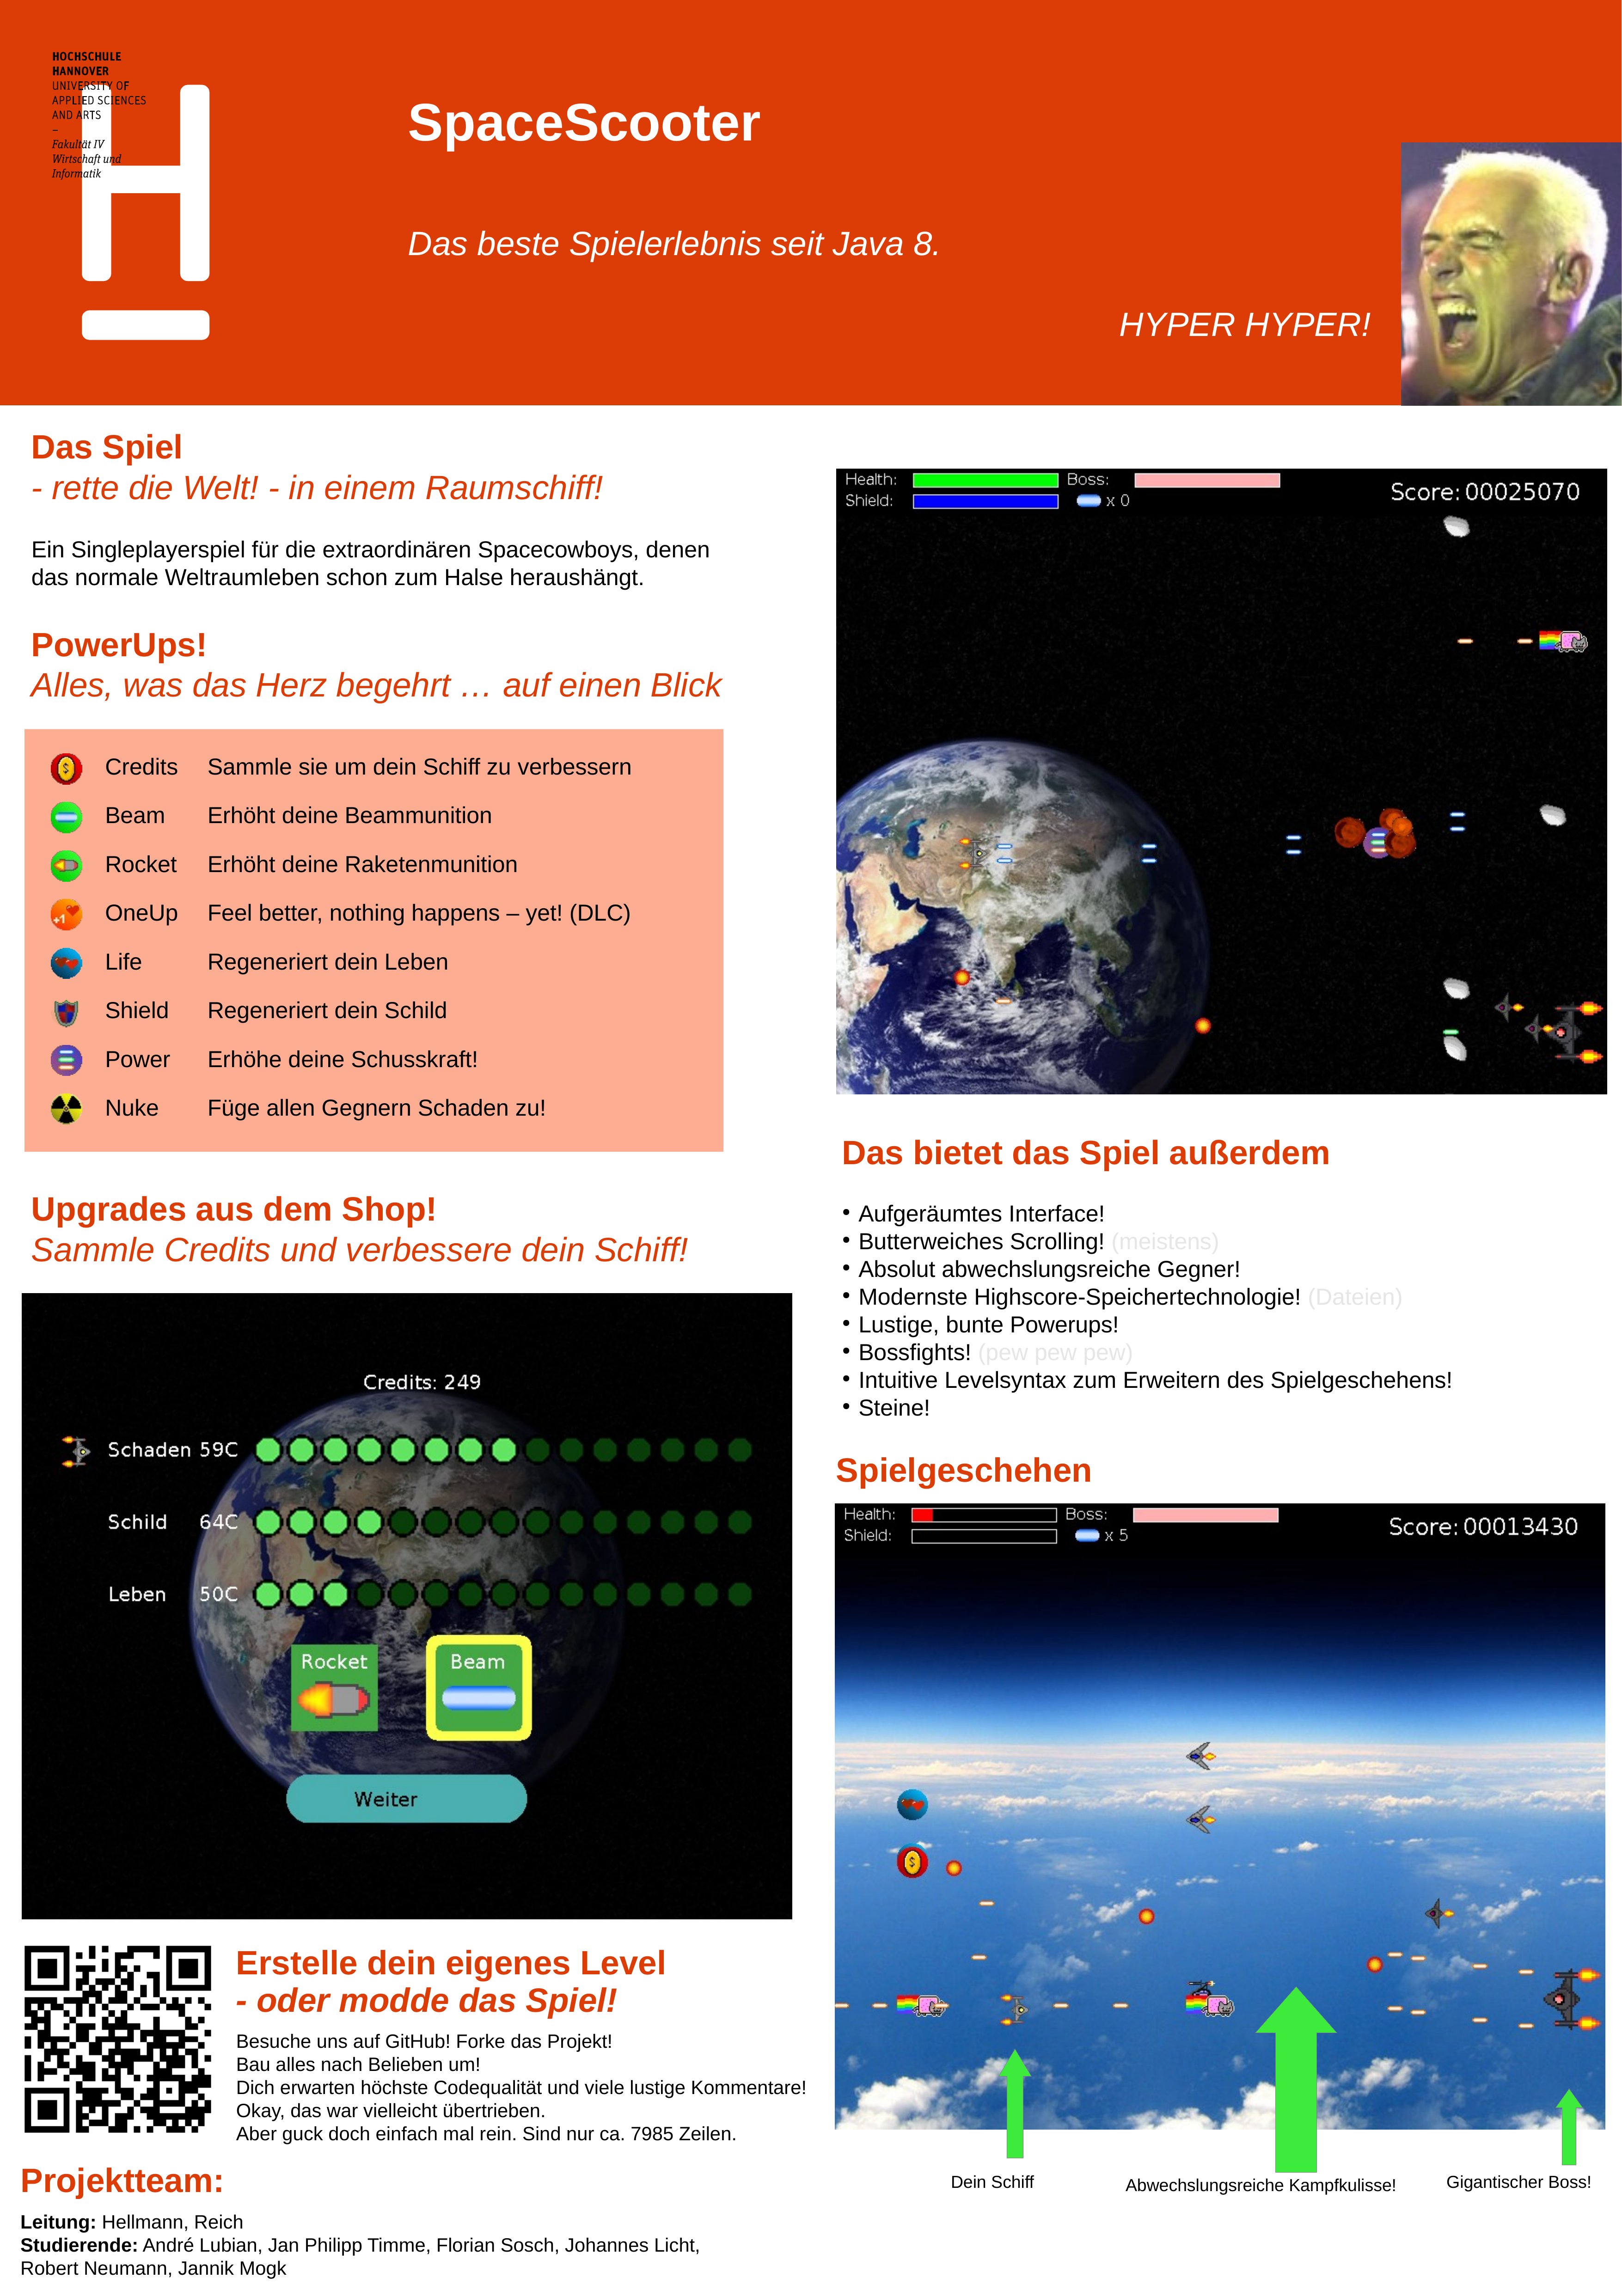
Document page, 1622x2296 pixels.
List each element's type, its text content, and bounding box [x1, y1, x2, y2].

picture [51, 899, 82, 930]
picture [51, 802, 82, 833]
text_box Upgrades aus dem Shop! Sammle Credits und verbessere dein Schiff! [24, 1184, 734, 1272]
picture [1401, 142, 1622, 406]
text_box Spielgeschehen [829, 1445, 1539, 1492]
picture [51, 948, 82, 979]
picture [70, 948, 82, 959]
text_box Besuche uns auf GitHub! Forke das Projekt! Bau alles nach Belieben um! Dich erwarten höchste Codequalität und viele lustige Kommentare! Okay, das war vielleicht übertrieben. Aber guck doch einfach mal rein. Sind nur ca. 7985 Zeilen. [229, 2025, 830, 2171]
picture [51, 1093, 82, 1124]
text_box Abwechslungsreiche Kampfkulisse! [1119, 2172, 1404, 2198]
text_box Dein Schiff [944, 2169, 1041, 2195]
text_box Das bietet das Spiel außerdem Aufgeräumtes Interface! Butterweiches Scrolling! (meistens) Absolut abwechslungsreiche Gegner! Modernste Highscore-Speichertechnologie! (Dateien) Lustige, bunte Powerups! Bossfights! (pew pew pew) Intuitive Levelsyntax zum Erweitern des Spielgeschehens! Steine! [835, 1127, 1605, 1424]
picture [22, 1293, 792, 1919]
picture [836, 469, 1607, 1094]
picture [51, 1045, 82, 1076]
text_box Erstelle dein eigenes Level - oder modde das Spiel! [229, 1940, 674, 2023]
text_box Das beste Spielerlebnis seit Java 8. HYPER HYPER! [401, 218, 1401, 347]
picture [51, 996, 82, 1027]
text_box Ein Singleplayerspiel für die extraordinären Spacecowboys, denen das normale Weltraumleben schon zum Halse heraushängt. [24, 531, 734, 619]
text_box Das Spiel - rette die Welt! - in einem Raumschiff! [24, 421, 797, 510]
picture [19, 1940, 218, 2139]
picture [51, 753, 82, 785]
text_box [998, 2049, 1032, 2158]
text_box [1255, 1986, 1337, 2172]
picture [51, 850, 82, 882]
text_box [24, 729, 723, 1152]
text_box [1555, 2088, 1583, 2165]
picture [52, 51, 210, 340]
text_box PowerUps! Alles, was das Herz begehrt … auf einen Blick [24, 619, 734, 707]
text_box SpaceScooter [401, 84, 1532, 155]
text_box Gigantischer Boss! [1439, 2168, 1599, 2195]
text_box [0, 0, 1622, 405]
text_box Leitung: Hellmann, Reich Studierende: André Lubian, Jan Philipp Timme, Florian Sosch, Johannes Licht, Robert Neumann, Jannik Mogk [13, 2206, 723, 2296]
picture [835, 1503, 1605, 2130]
text_box Credits Sammle sie um dein Schiff zu verbessern Beam Erhöht deine Beammunition Rocket Erhöht deine Raketenmunition OneUp Feel better, nothing happens – yet! (DLC) Life Regeneriert dein Leben Shield Regeneriert dein Schild Power Erhöhe deine Schusskraft! Nuke Füge allen Gegnern Schaden zu! [98, 748, 732, 1124]
text_box Projektteam: [13, 2155, 724, 2203]
